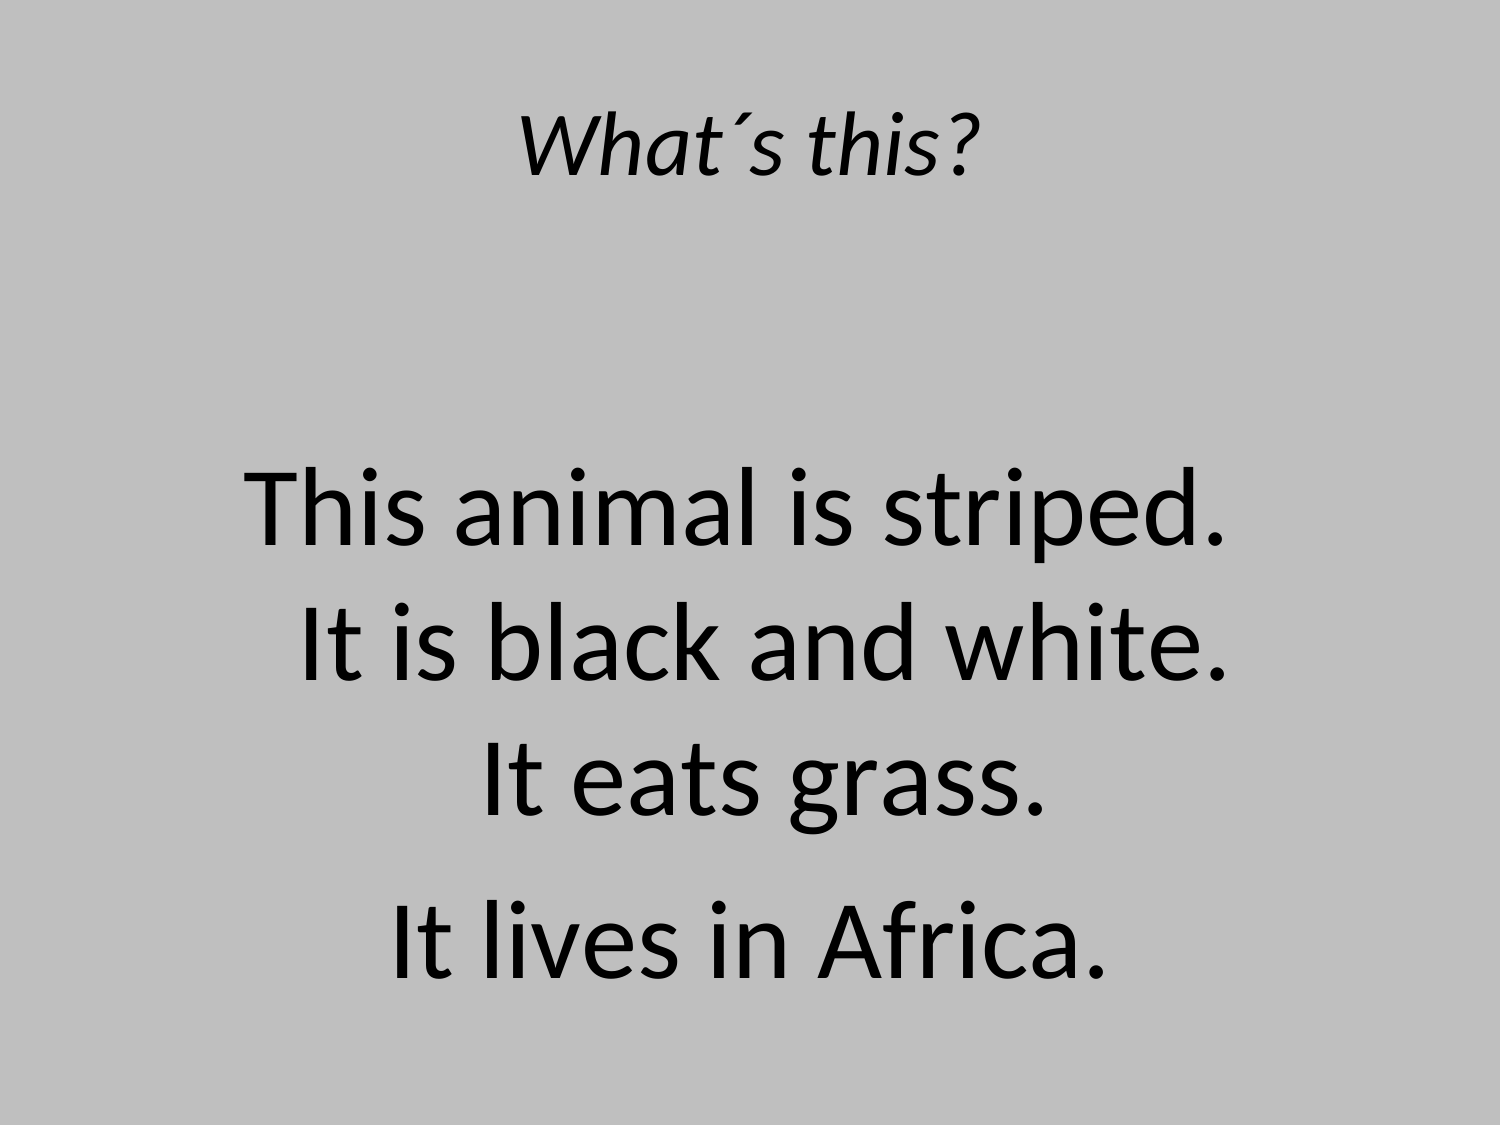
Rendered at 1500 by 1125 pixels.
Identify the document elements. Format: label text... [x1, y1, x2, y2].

title What´s this? [75, 45, 1426, 233]
list This animal is striped. It is black and white. It eats grass. It lives in Africa. [75, 262, 1426, 1125]
